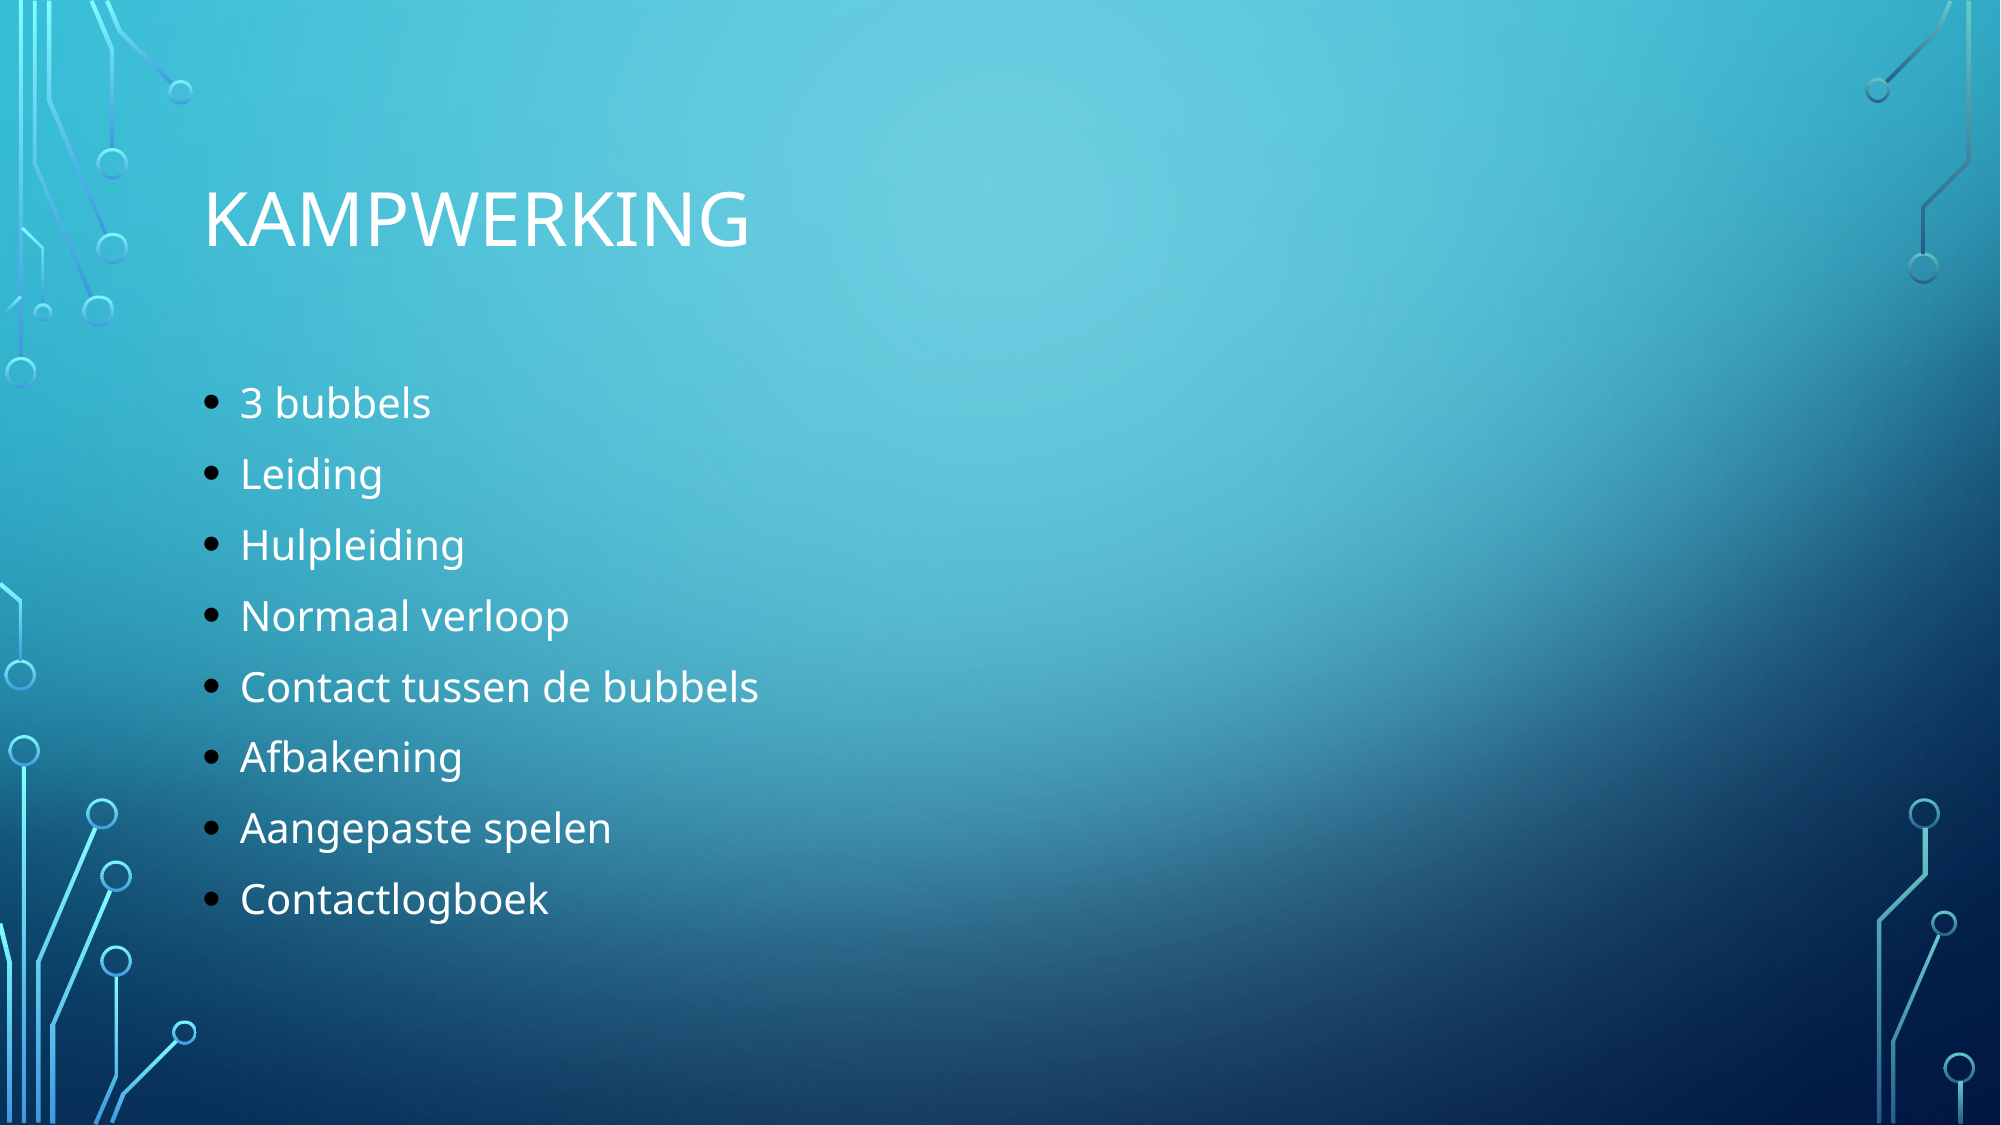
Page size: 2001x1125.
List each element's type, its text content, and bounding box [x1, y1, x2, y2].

list 3 bubbels Leiding Hulpleiding Normaal verloop Contact tussen de bubbels Afbakening Aangepaste spelen Contactlogboek [187, 369, 1813, 951]
title Kampwerking [187, 101, 1813, 344]
